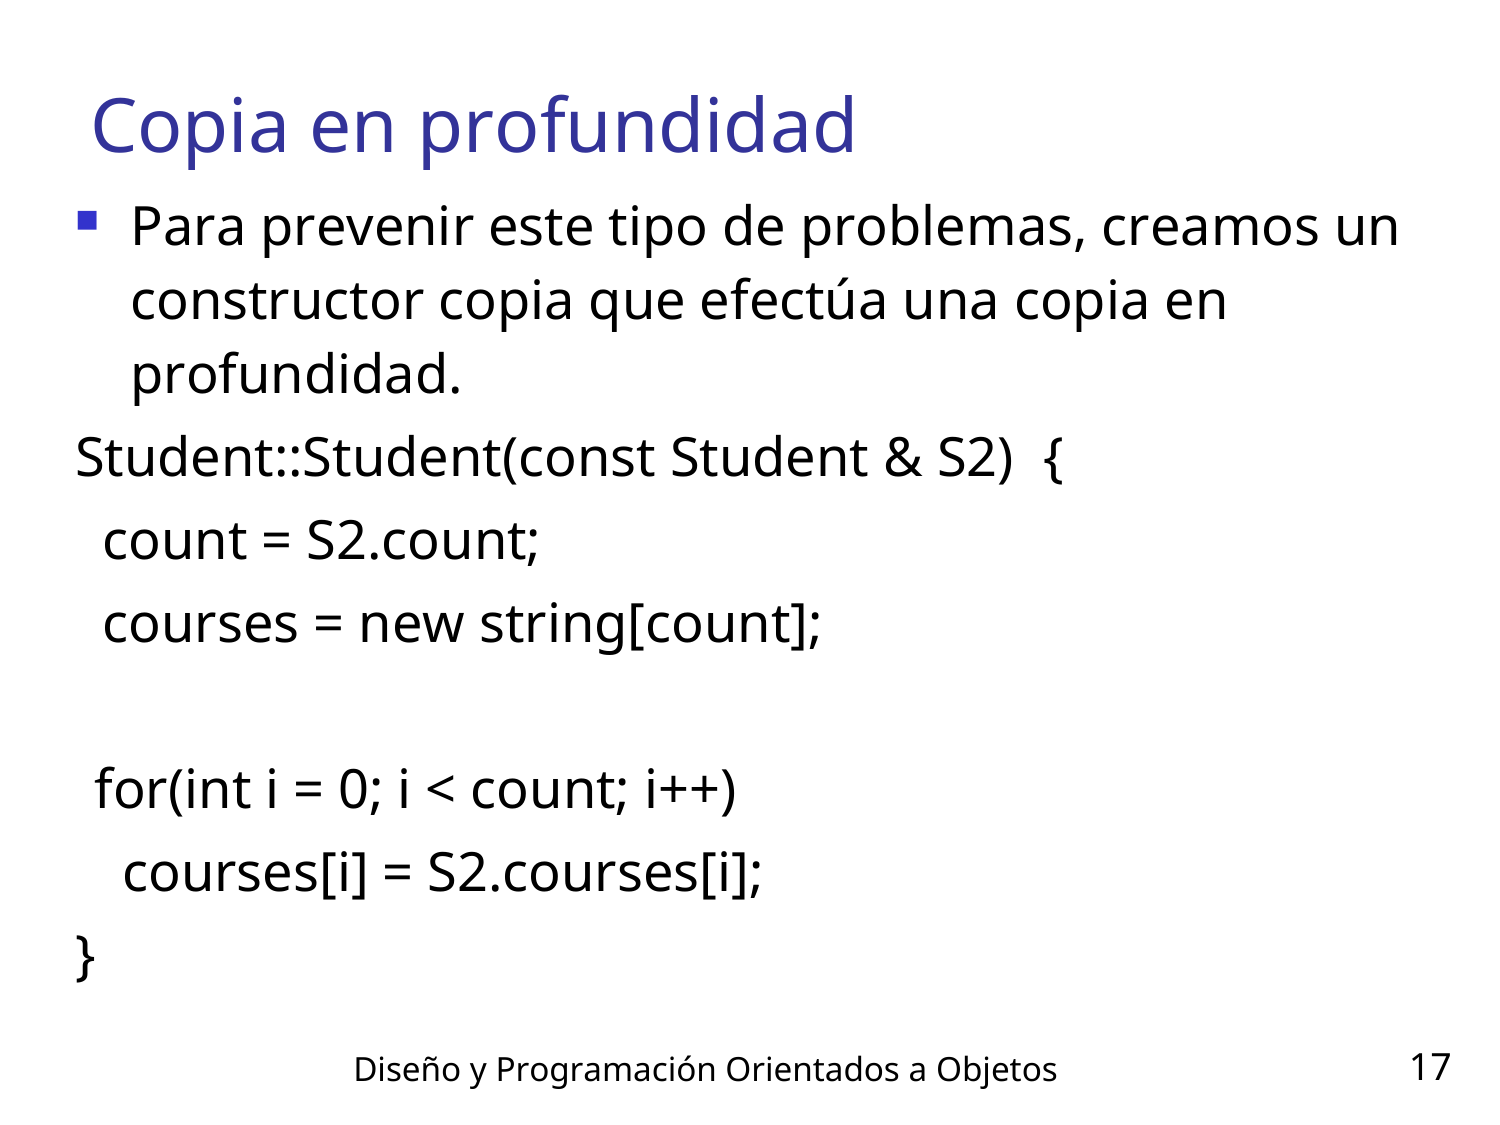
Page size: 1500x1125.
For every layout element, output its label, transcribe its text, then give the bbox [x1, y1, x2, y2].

title Copia en profundidad [75, 4, 1466, 182]
list Para prevenir este tipo de problemas, creamos un constructor copia que efectúa una copia en profundidad. Student::Student(const Student & S2)‏ { count = S2.count; courses = new string[count]; for(int i = 0; i < count; i++)‏ courses[i] = S2.courses[i]; } [75, 187, 1462, 1036]
